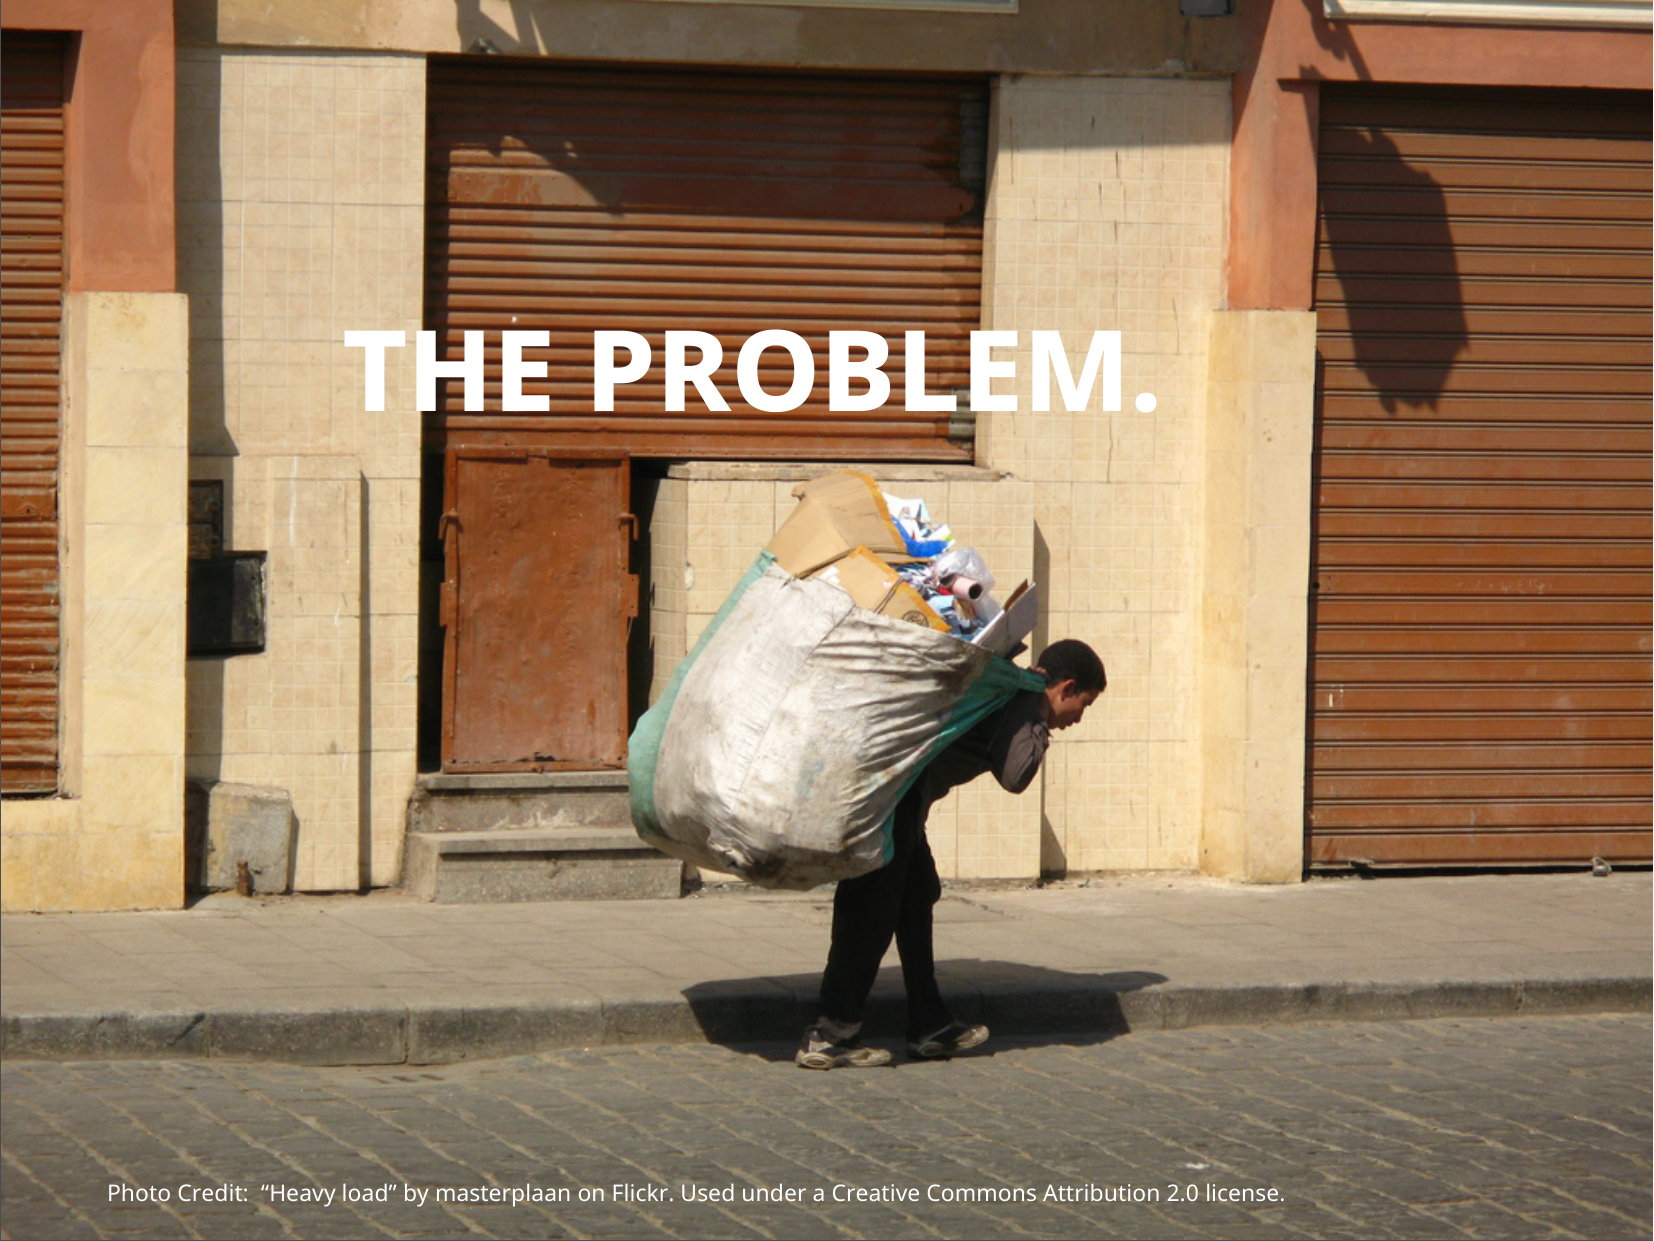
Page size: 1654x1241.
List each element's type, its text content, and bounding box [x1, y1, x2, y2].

text_box Photo Credit: “Heavy load” by masterplaan on Flickr. Used under a Creative Commons Attribution 2.0 license. [107, 1165, 1653, 1224]
picture [1, 0, 1653, 1241]
title THE PROBLEM. [47, 276, 1459, 484]
